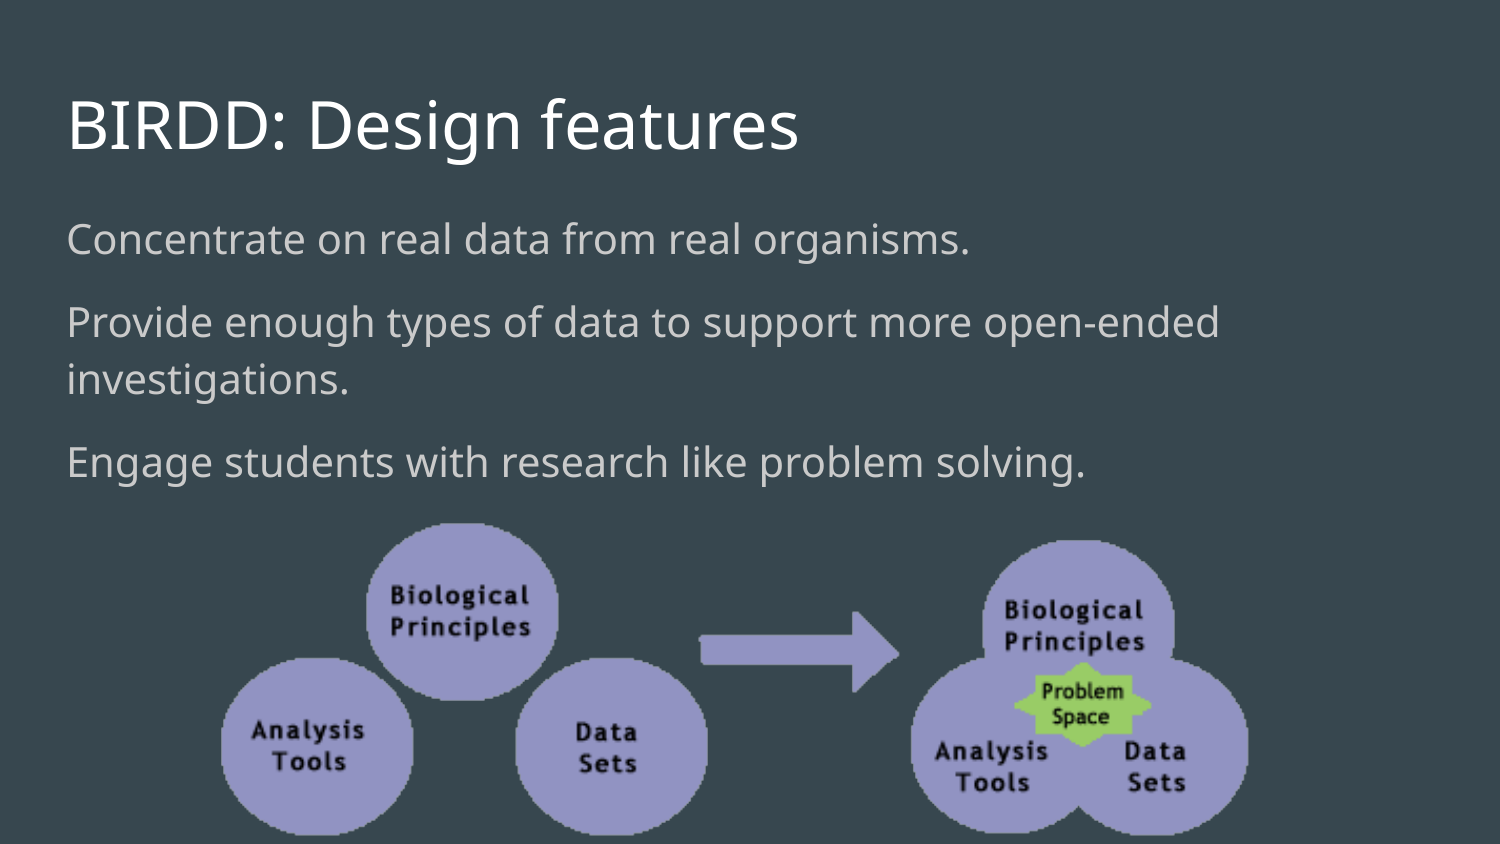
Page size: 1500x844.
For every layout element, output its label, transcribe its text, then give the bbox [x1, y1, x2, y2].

picture [220, 499, 1280, 844]
title BIRDD: Design features [51, 53, 1425, 178]
list Concentrate on real data from real organisms. Provide enough types of data to support more open-ended investigations. Engage students with research like problem solving. [51, 190, 1240, 712]
